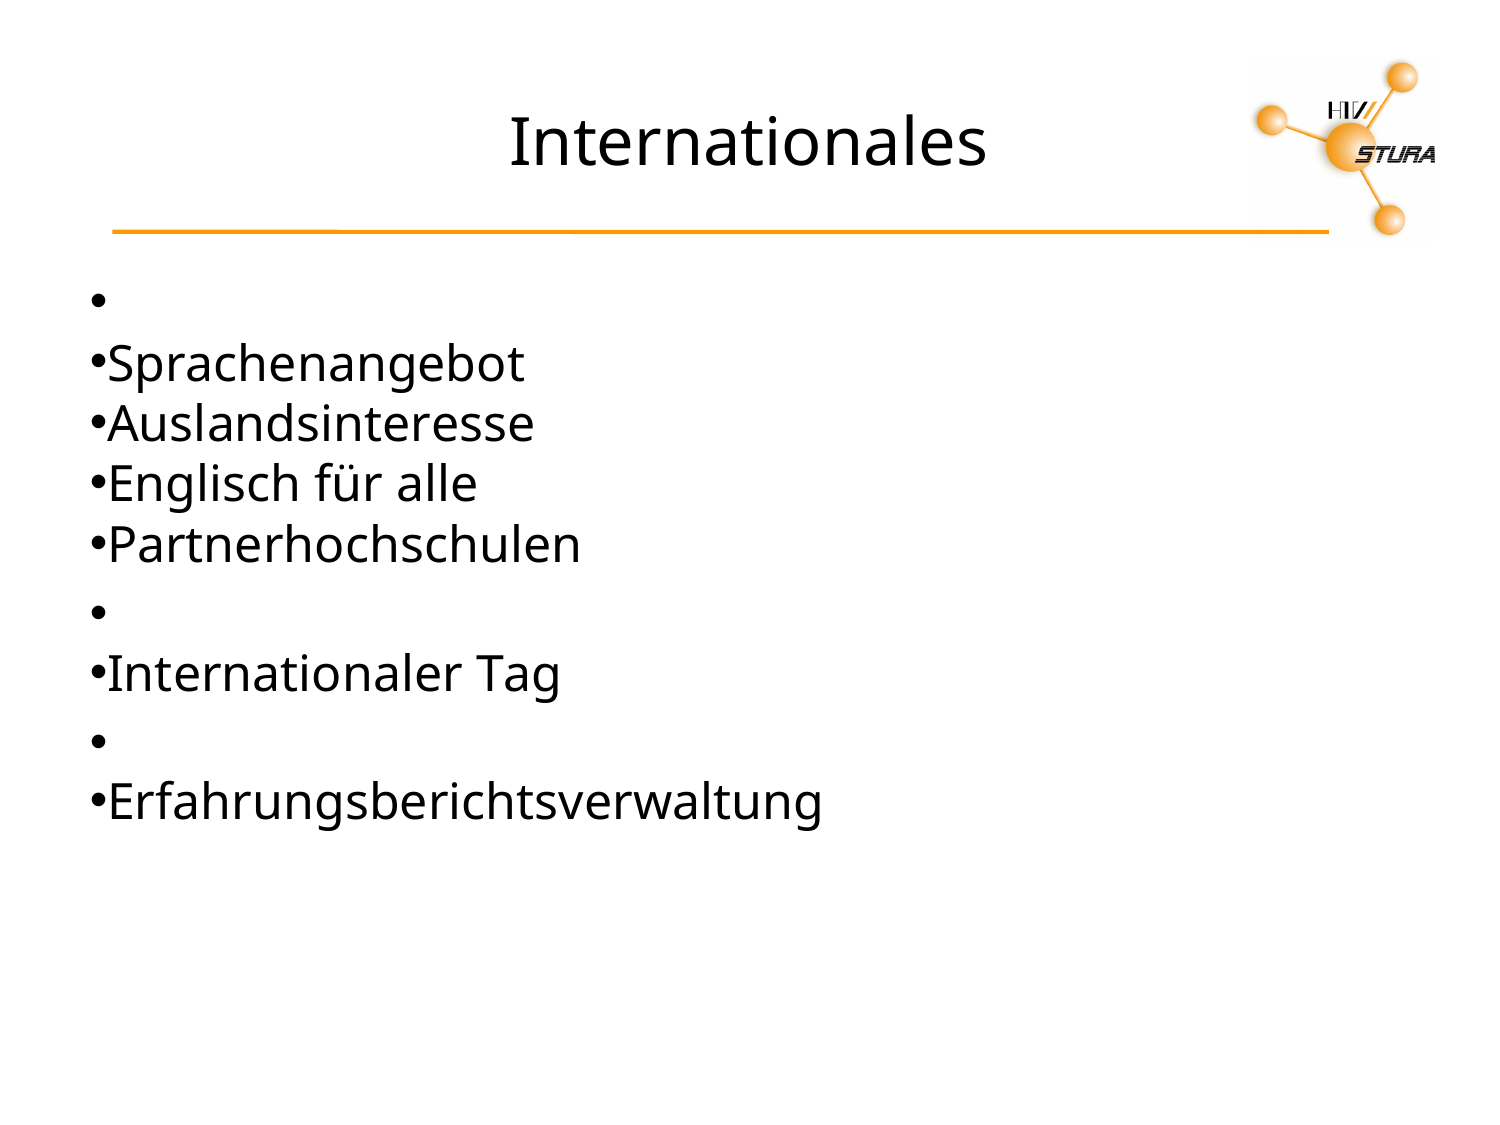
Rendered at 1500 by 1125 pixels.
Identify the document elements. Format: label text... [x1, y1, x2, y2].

title Internationales [74, 45, 1424, 233]
list Sprachenangebot Auslandsinteresse Englisch für alle Partnerhochschulen Internationaler Tag Erfahrungsberichtsverwaltung [75, 262, 1426, 929]
